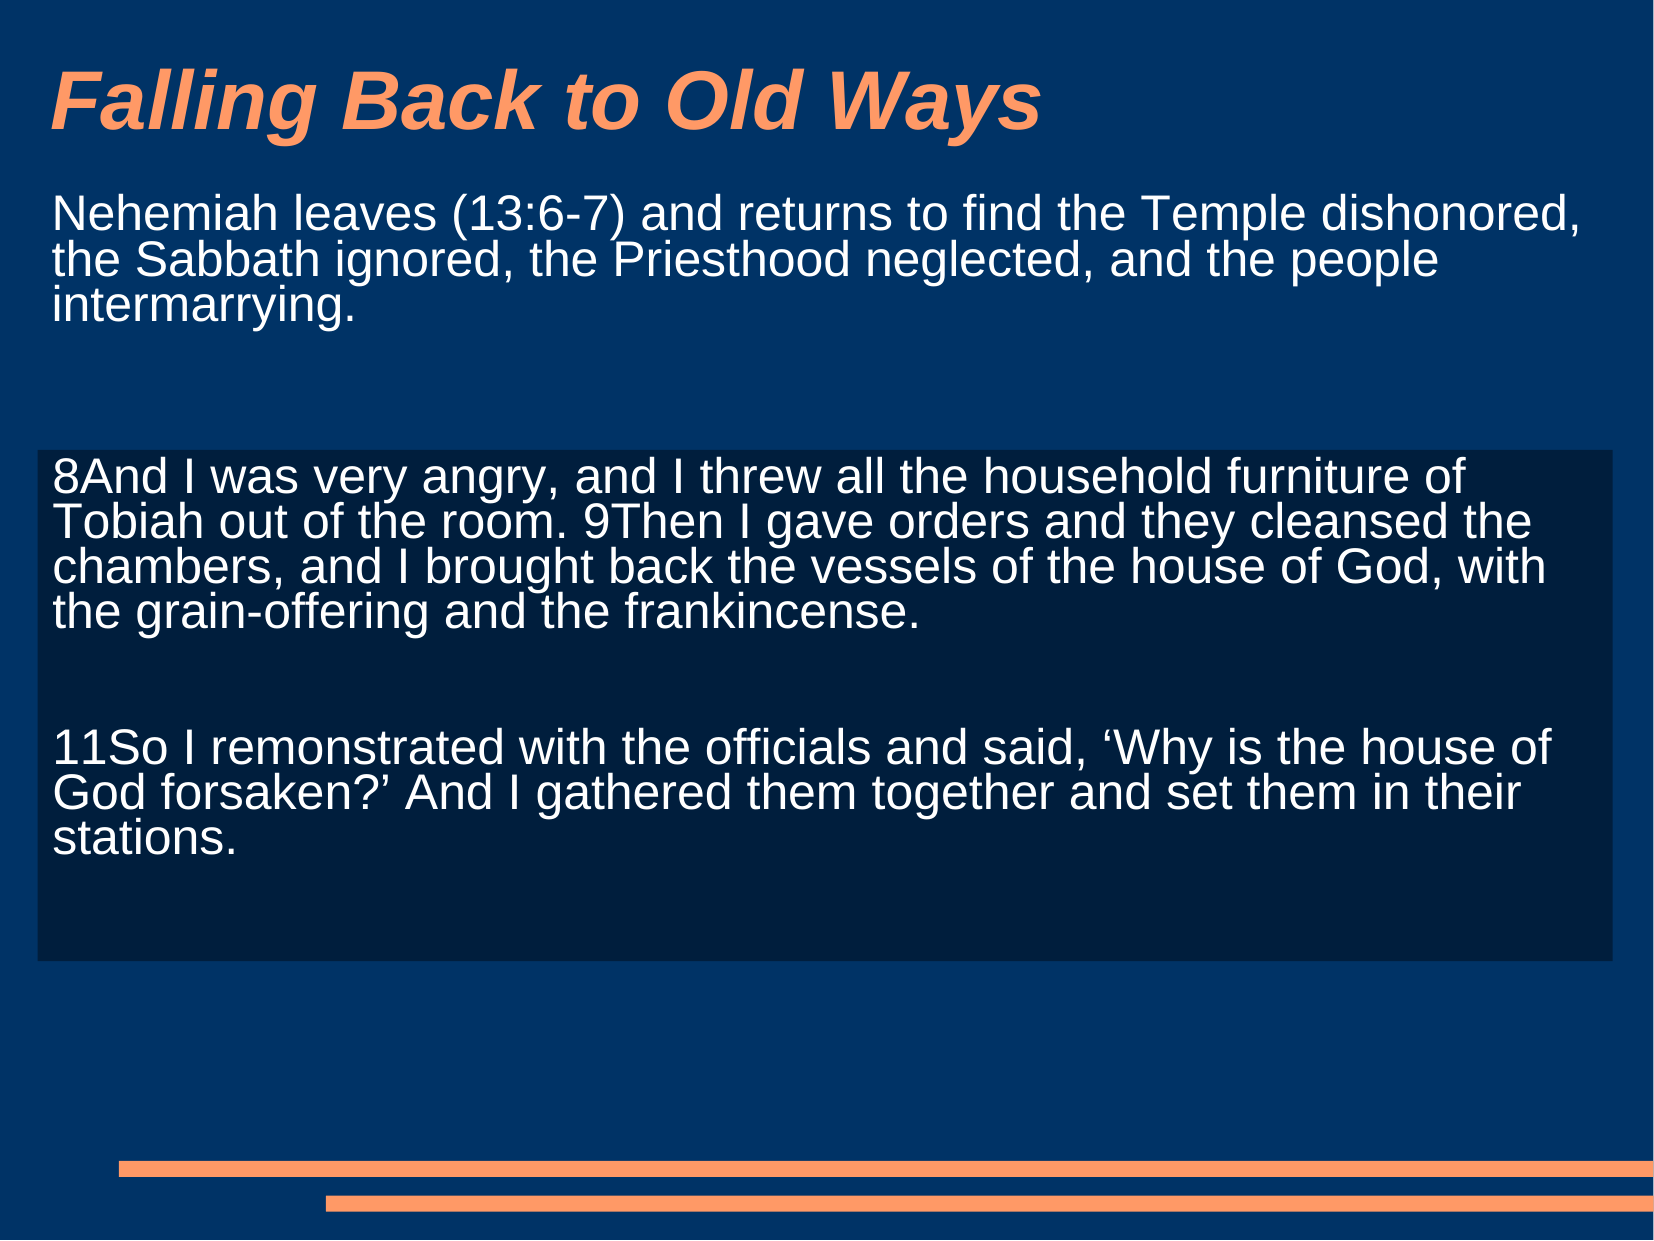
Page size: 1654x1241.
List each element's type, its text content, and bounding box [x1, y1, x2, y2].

text_box Nehemiah leaves (13:6-7) and returns to find the Temple dishonored, the Sabbath ignored, the Priesthood neglected, and the people intermarrying. [36, 187, 1654, 428]
text_box 8And I was very angry, and I threw all the household furniture of Tobiah out of the room. 9Then I gave orders and they cleansed the chambers, and I brought back the vessels of the house of God, with the grain-offering and the frankincense. 11So I remonstrated with the officials and said, ‘Why is the house of God forsaken?’ And I gathered them together and set them in their stations. [37, 449, 1613, 962]
title Falling Back to Old Ways [50, 0, 1463, 187]
